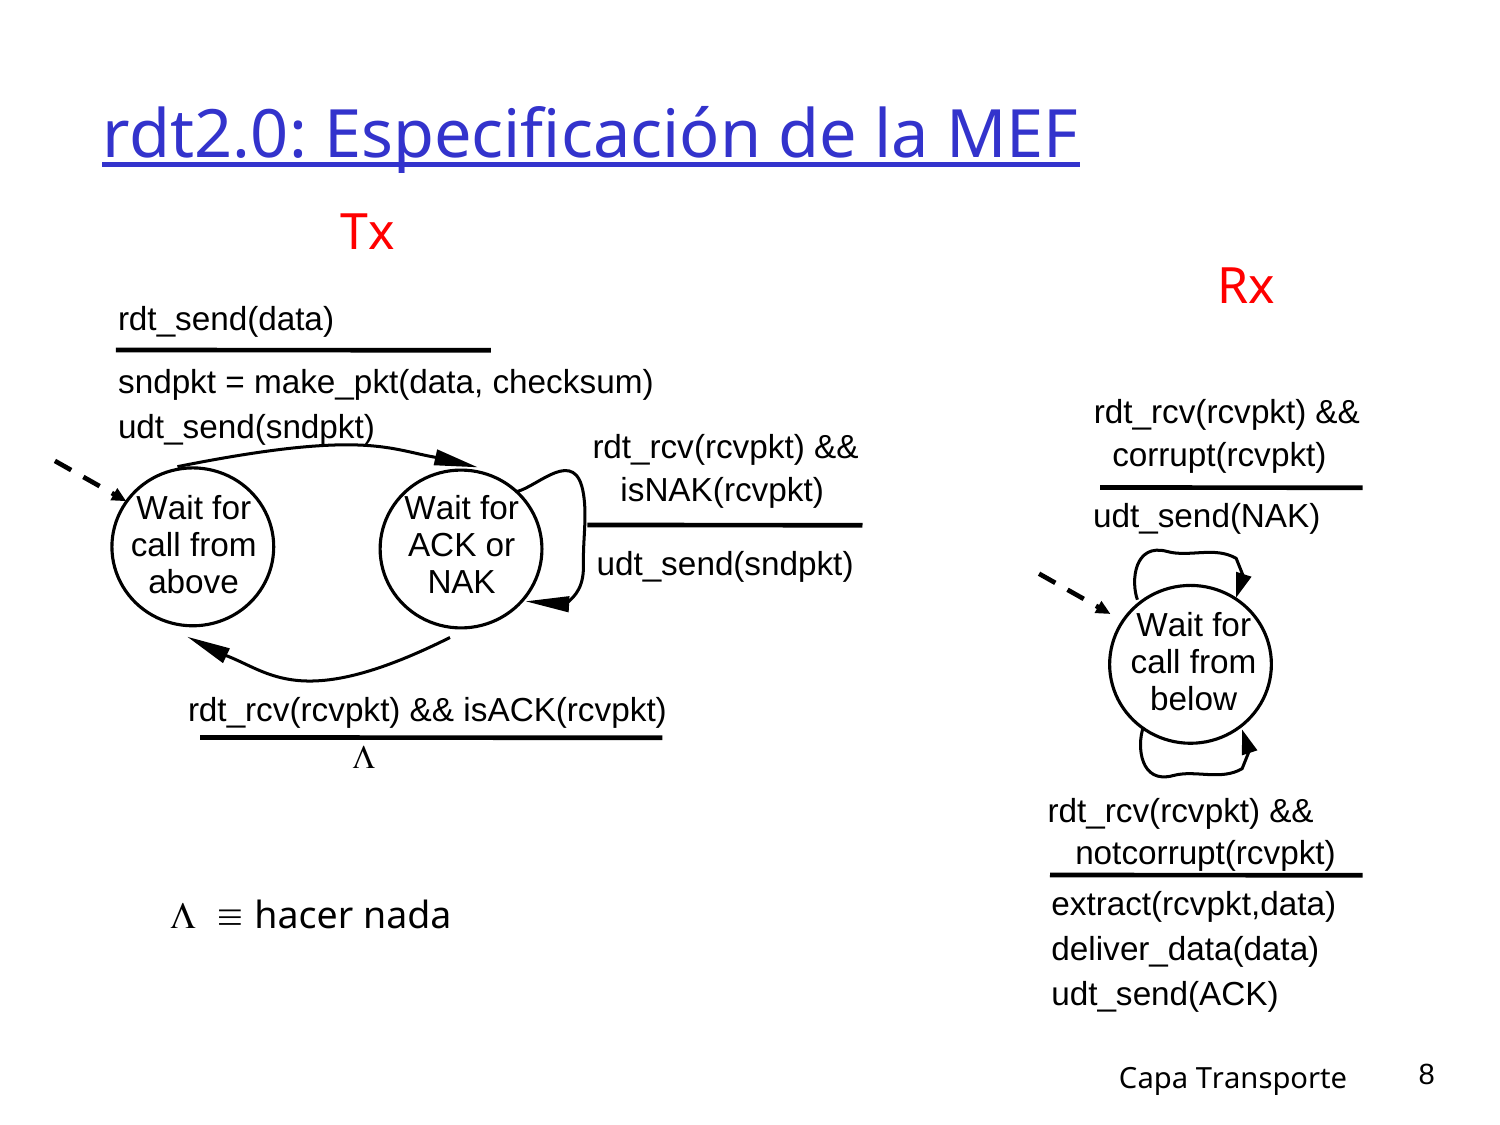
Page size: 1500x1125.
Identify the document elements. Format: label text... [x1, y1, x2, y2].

text_box [148, 467, 238, 481]
text_box rdt_rcv(rcvpkt) && isACK(rcvpkt)‏ [173, 678, 756, 726]
text_box Rx [1202, 242, 1290, 327]
text_box [388, 583, 535, 628]
title rdt2.0: Especificación de la MEF [87, 37, 1363, 225]
text_box rdt_rcv(rcvpkt) && corrupt(rcvpkt)‏ [1079, 385, 1394, 438]
text_box extract(rcvpkt,data)‏ deliver_data(data)‏ udt_send(ACK)‏ [1036, 871, 1389, 974]
text_box [1198, 700, 1208, 708]
text_box [189, 582, 199, 591]
text_box Wait for ACK or NAK [373, 482, 550, 583]
text_box  º hacer nada [155, 880, 467, 948]
text_box [418, 470, 504, 482]
text_box Wait for call from above [95, 481, 293, 582]
text_box [209, 582, 214, 590]
text_box rdt_rcv(rcvpkt) && isNAK(rcvpkt)‏ [577, 421, 921, 526]
text_box Wait for call from below [1095, 599, 1293, 700]
text_box udt_send(NAK)‏ [1078, 484, 1379, 527]
text_box [120, 582, 266, 626]
text_box  [337, 737, 391, 784]
text_box sndpkt = make_pkt(data, checksum)‏ udt_send(sndpkt)‏ [103, 349, 702, 416]
text_box [1118, 700, 1263, 744]
text_box [1155, 700, 1164, 708]
text_box rdt_rcv(rcvpkt) && notcorrupt(rcvpkt)‏ [1032, 784, 1387, 900]
text_box Tx [325, 188, 410, 273]
text_box [1145, 585, 1236, 599]
text_box [152, 584, 161, 591]
text_box udt_send(sndpkt)‏ [581, 531, 872, 598]
text_box [171, 582, 180, 591]
text_box rdt_send(data)‏ [103, 287, 474, 358]
